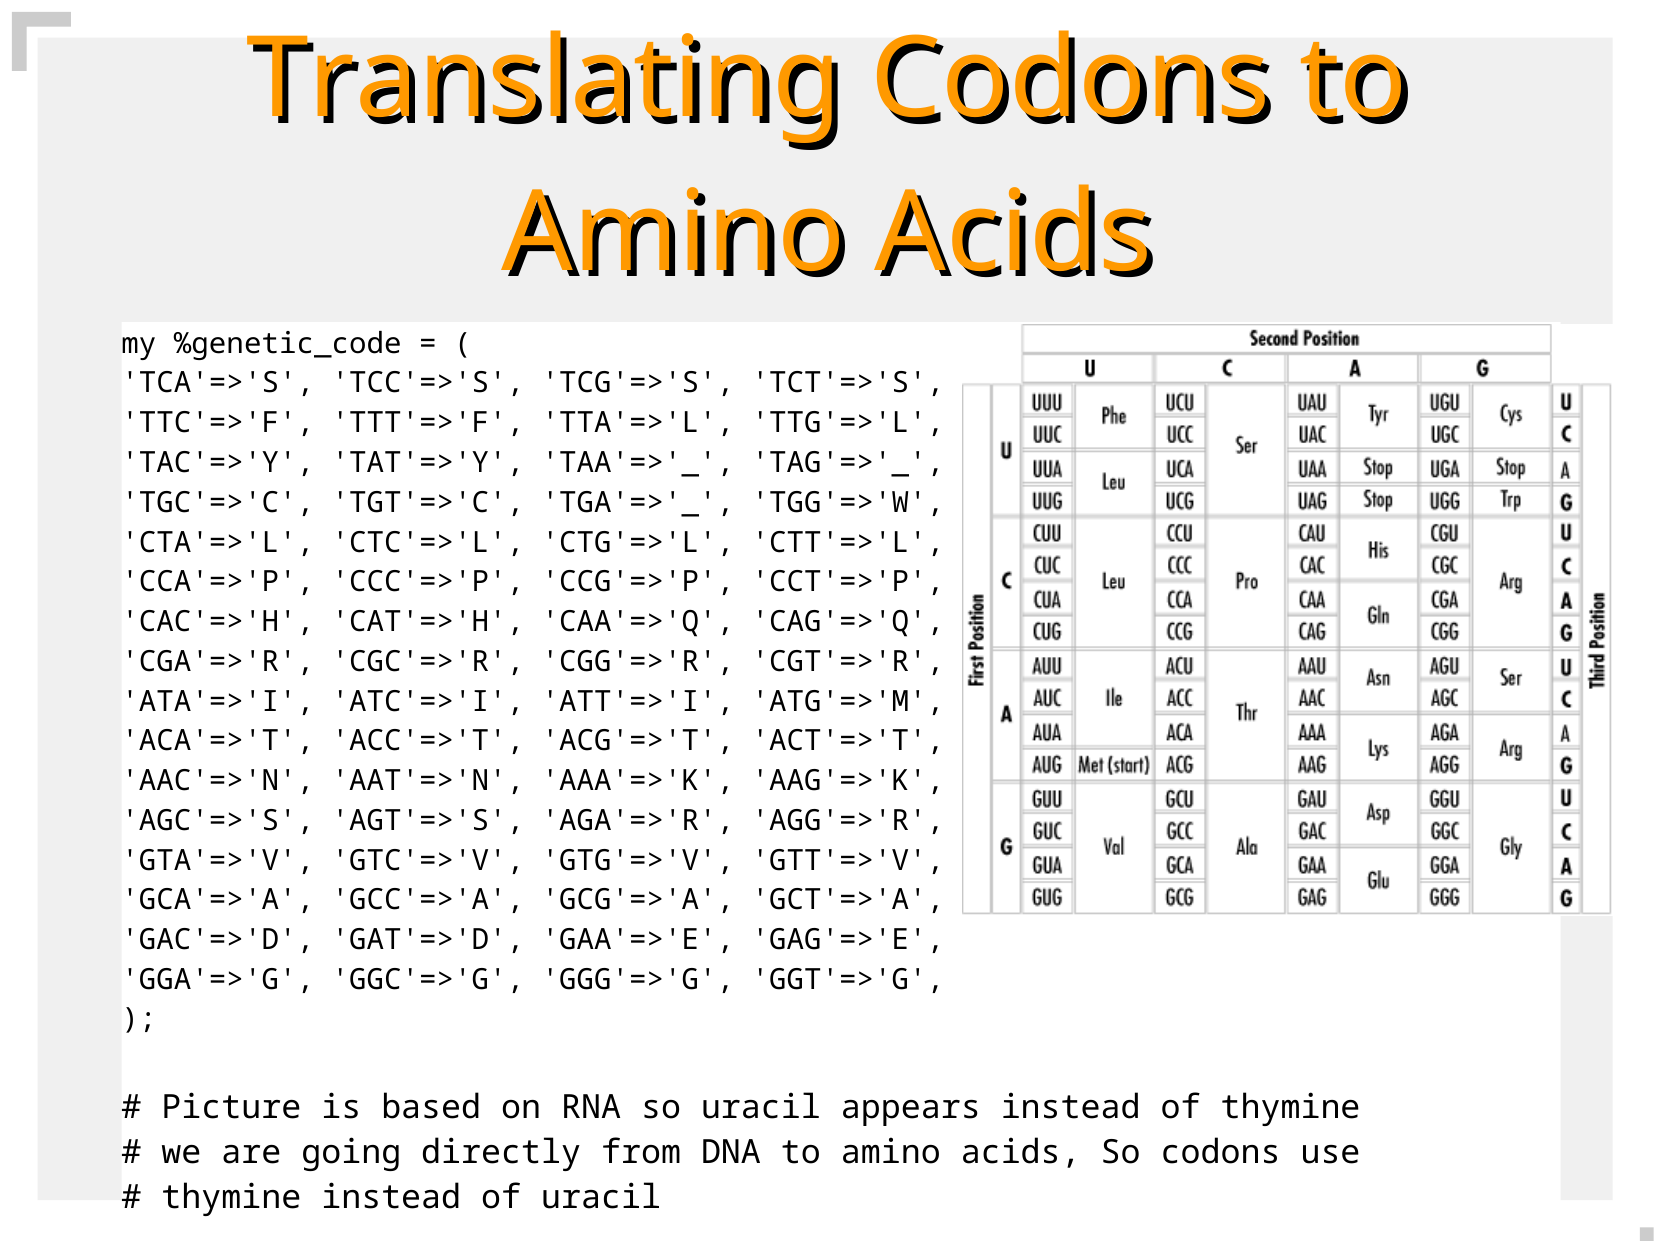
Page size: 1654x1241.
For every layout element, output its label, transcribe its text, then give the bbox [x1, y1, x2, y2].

picture [962, 324, 1613, 916]
title Translating Codons to Amino Acids [121, 23, 1534, 277]
list my %genetic_code = ( 'TCA'=>'S', 'TCC'=>'S', 'TCG'=>'S', 'TCT'=>'S', 'TTC'=>'F', 'TTT'=>'F', 'TTA'=>'L', 'TTG'=>'L', 'TAC'=>'Y', 'TAT'=>'Y', 'TAA'=>'_', 'TAG'=>'_', 'TGC'=>'C', 'TGT'=>'C', 'TGA'=>'_', 'TGG'=>'W', 'CTA'=>'L', 'CTC'=>'L', 'CTG'=>'L', 'CTT'=>'L', 'CCA'=>'P', 'CCC'=>'P', 'CCG'=>'P', 'CCT'=>'P', 'CAC'=>'H', 'CAT'=>'H', 'CAA'=>'Q', 'CAG'=>'Q', 'CGA'=>'R', 'CGC'=>'R', 'CGG'=>'R', 'CGT'=>'R', 'ATA'=>'I', 'ATC'=>'I', 'ATT'=>'I', 'ATG'=>'M', 'ACA'=>'T', 'ACC'=>'T', 'ACG'=>'T', 'ACT'=>'T', 'AAC'=>'N', 'AAT'=>'N', 'AAA'=>'K', 'AAG'=>'K', 'AGC'=>'S', 'AGT'=>'S', 'AGA'=>'R', 'AGG'=>'R', 'GTA'=>'V', 'GTC'=>'V', 'GTG'=>'V', 'GTT'=>'V', 'GCA'=>'A', 'GCC'=>'A', 'GCG'=>'A', 'GCT'=>'A', 'GAC'=>'D', 'GAT'=>'D', 'GAA'=>'E', 'GAG'=>'E', 'GGA'=>'G', 'GGC'=>'G', 'GGG'=>'G', 'GGT'=>'G', ); # Picture is based on RNA so uracil appears instead of thymine # we are going directly from DNA to amino acids, So codons use # thymine instead of uracil [121, 322, 1561, 1132]
